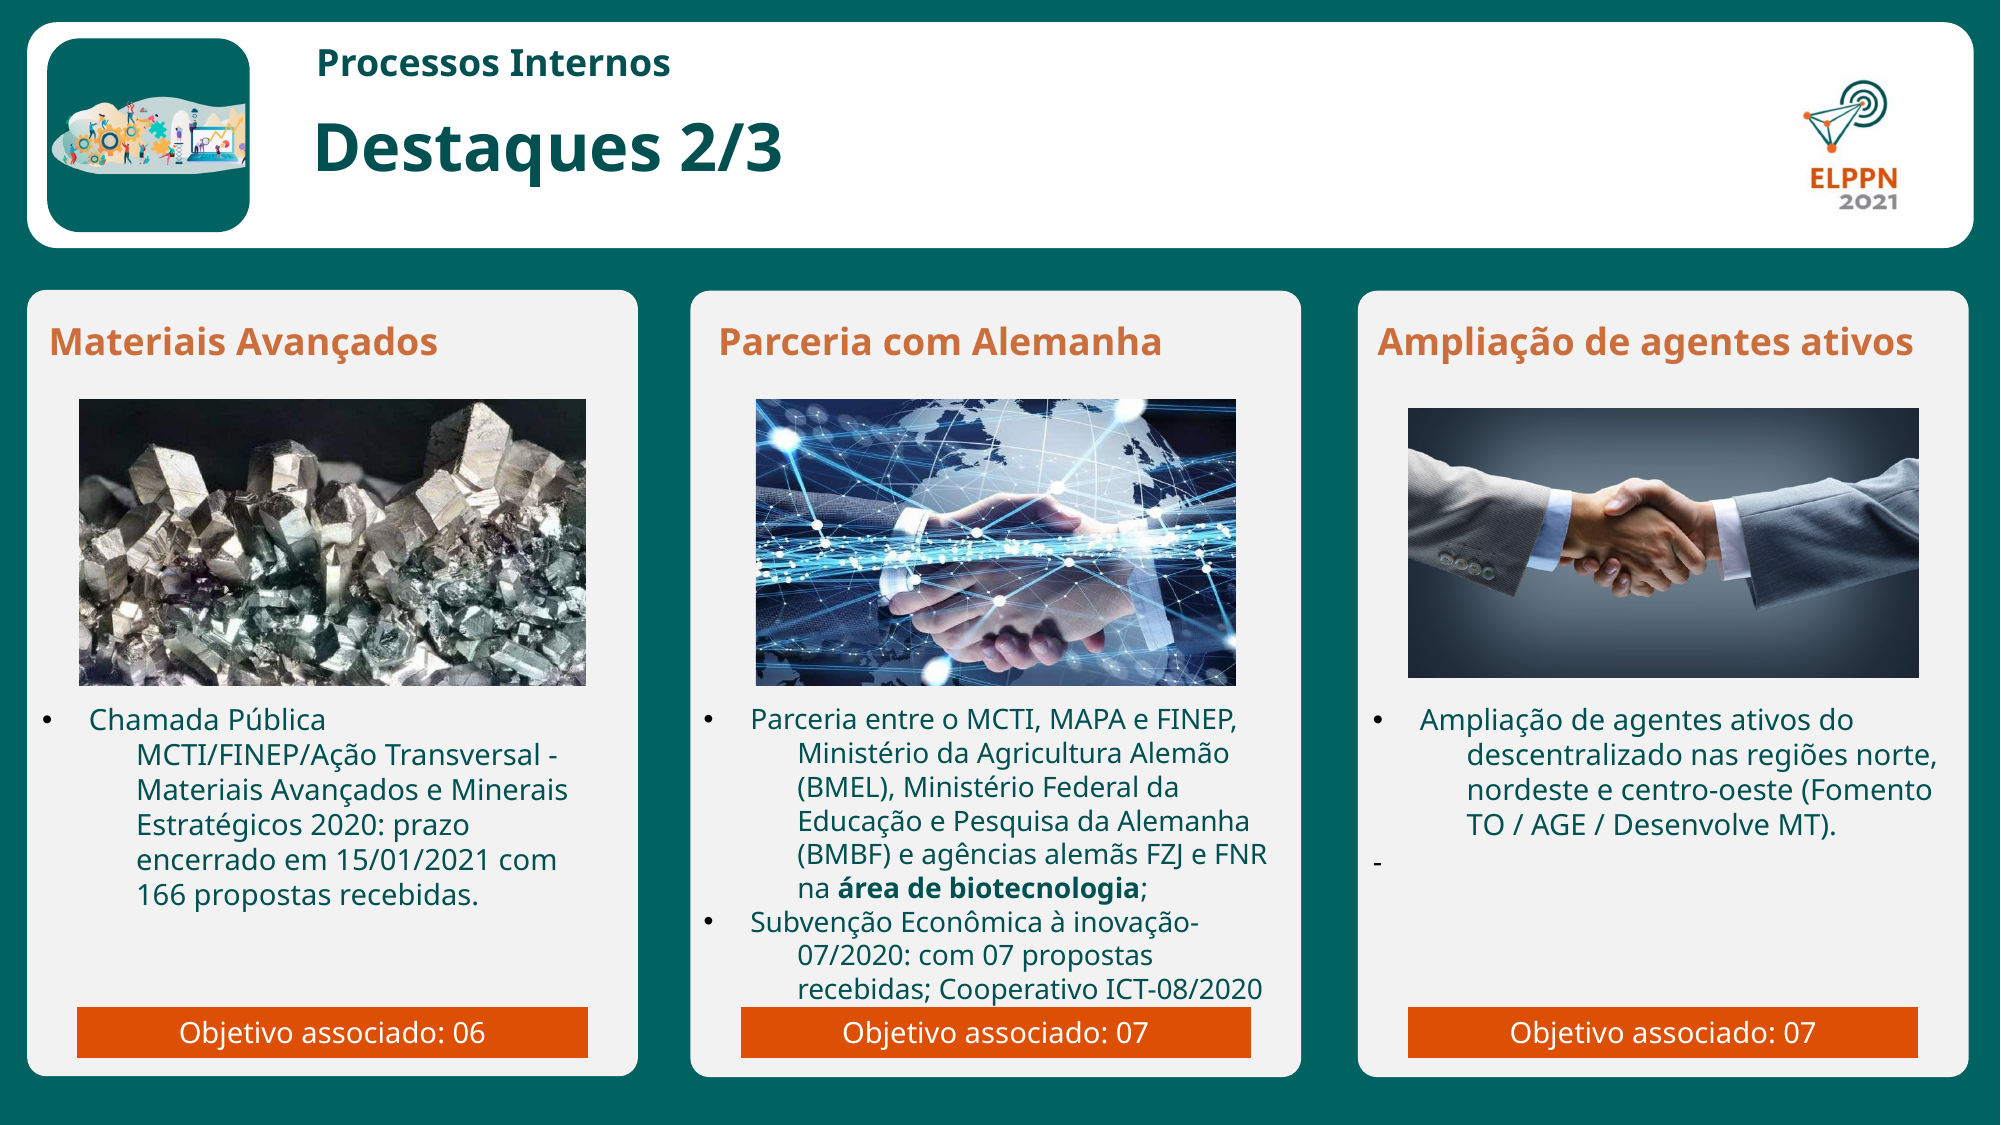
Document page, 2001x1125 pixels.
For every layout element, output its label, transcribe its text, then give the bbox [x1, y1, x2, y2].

text_box [0, 0, 2000, 1125]
text_box Objetivo associado: 06 [77, 1007, 588, 1058]
text_box Objetivo associado: 07 [741, 1007, 1251, 1058]
text_box Destaques 2/3 [297, 97, 1674, 175]
picture [1408, 408, 1919, 678]
picture [755, 399, 1236, 686]
text_box Materiais Avançados [33, 273, 628, 409]
text_box Parceria entre o MCTI, MAPA e FINEP, Ministério da Agricultura Alemão (BMEL), Ministério Federal da Educação e Pesquisa da Alemanha (BMBF) e agências alemãs FZJ e FNR na área de biotecnologia; Subvenção Econômica à inovação- 07/2020: com 07 propostas recebidas; Cooperativo ICT-08/2020 com 40 propostas recebidas. [688, 694, 1297, 1125]
text_box Ampliação de agentes ativos do descentralizado nas regiões norte, nordeste e centro-oeste (Fomento TO / AGE / Desenvolve MT). [1357, 694, 1969, 1071]
text_box Objetivo associado: 07 [1408, 1007, 1918, 1058]
text_box Chamada Pública MCTI/FINEP/Ação Transversal - Materiais Avançados e Minerais Estratégicos 2020: prazo encerrado em 15/01/2021 com 166 propostas recebidas. [27, 694, 588, 1071]
picture [79, 399, 586, 686]
picture [1750, 30, 1959, 240]
text_box Processos Internos [301, 22, 1677, 100]
text_box Ampliação de agentes ativos [1362, 273, 1957, 409]
text_box Parceria com Alemanha [703, 273, 1297, 409]
picture [51, 96, 246, 174]
